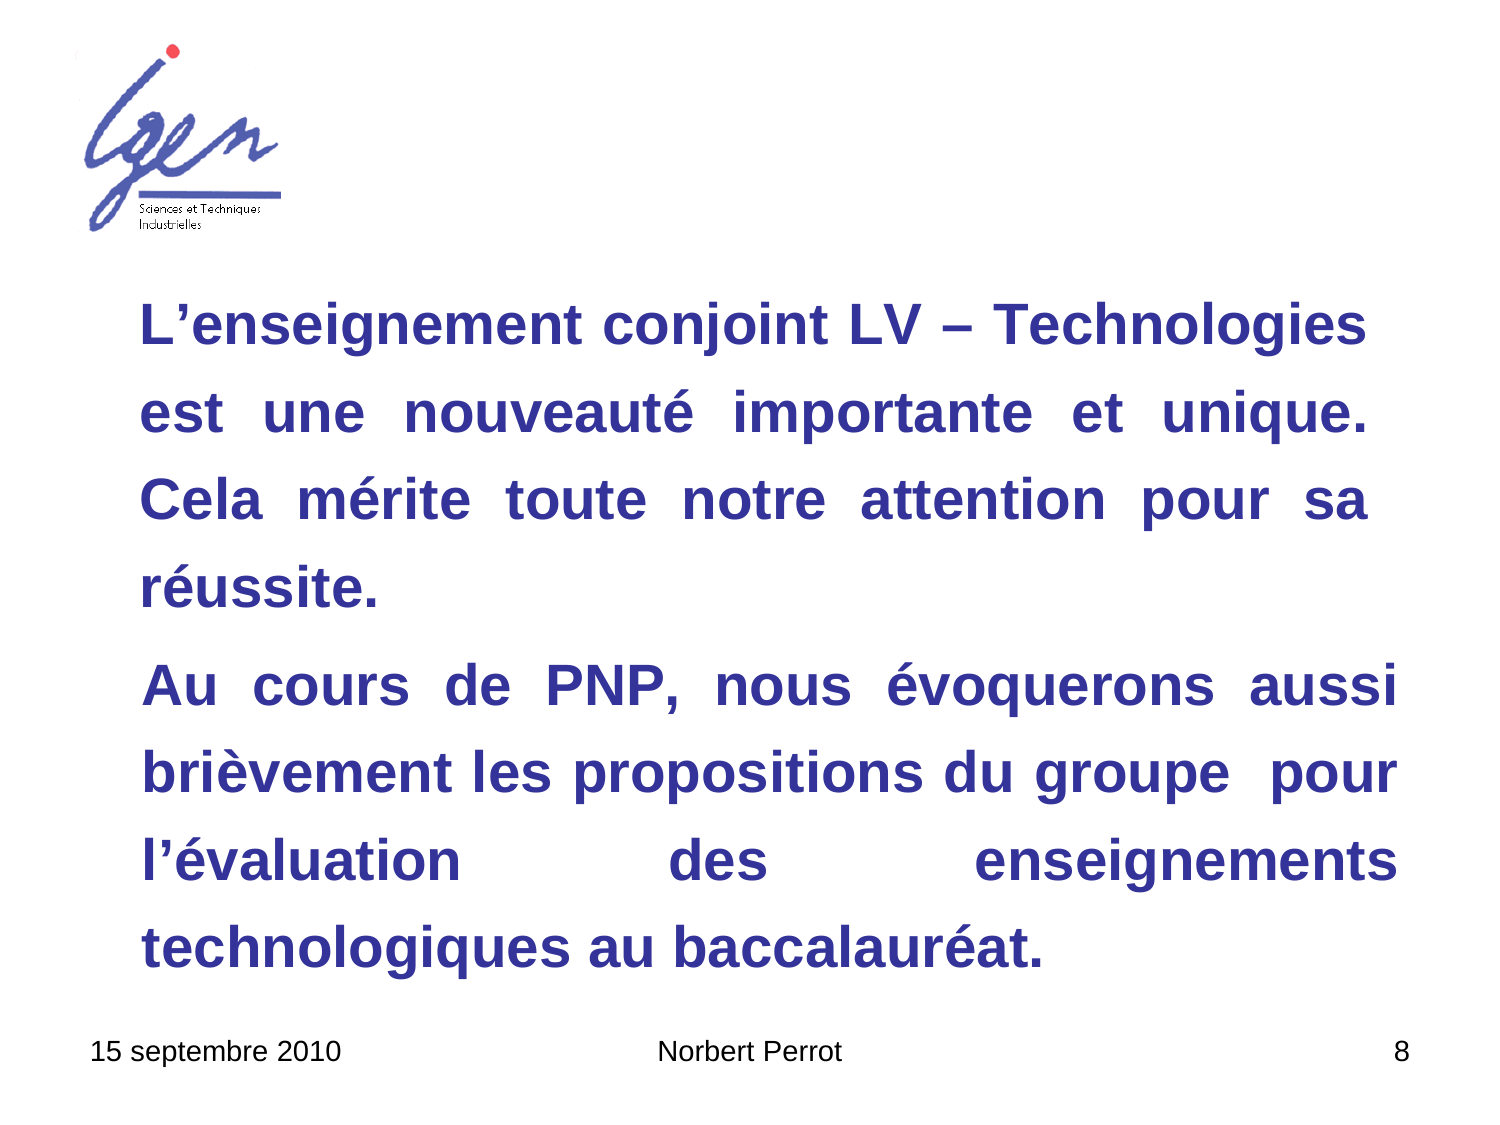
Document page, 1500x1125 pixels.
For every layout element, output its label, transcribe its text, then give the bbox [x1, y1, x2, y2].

text_box 15 septembre 2010 [74, 1024, 426, 1103]
text_box Norbert Perrot [512, 1024, 988, 1103]
text_box <numéro> [1074, 1024, 1426, 1103]
picture [75, 42, 281, 235]
text_box L’enseignement conjoint LV – Technologies est une nouveauté importante et unique. Cela mérite toute notre attention pour sa réussite. [124, 261, 1385, 627]
text_box Au cours de PNP, nous évoquerons aussi brièvement les propositions du groupe pour l’évaluation des enseignements technologiques au baccalauréat. [127, 621, 1415, 988]
